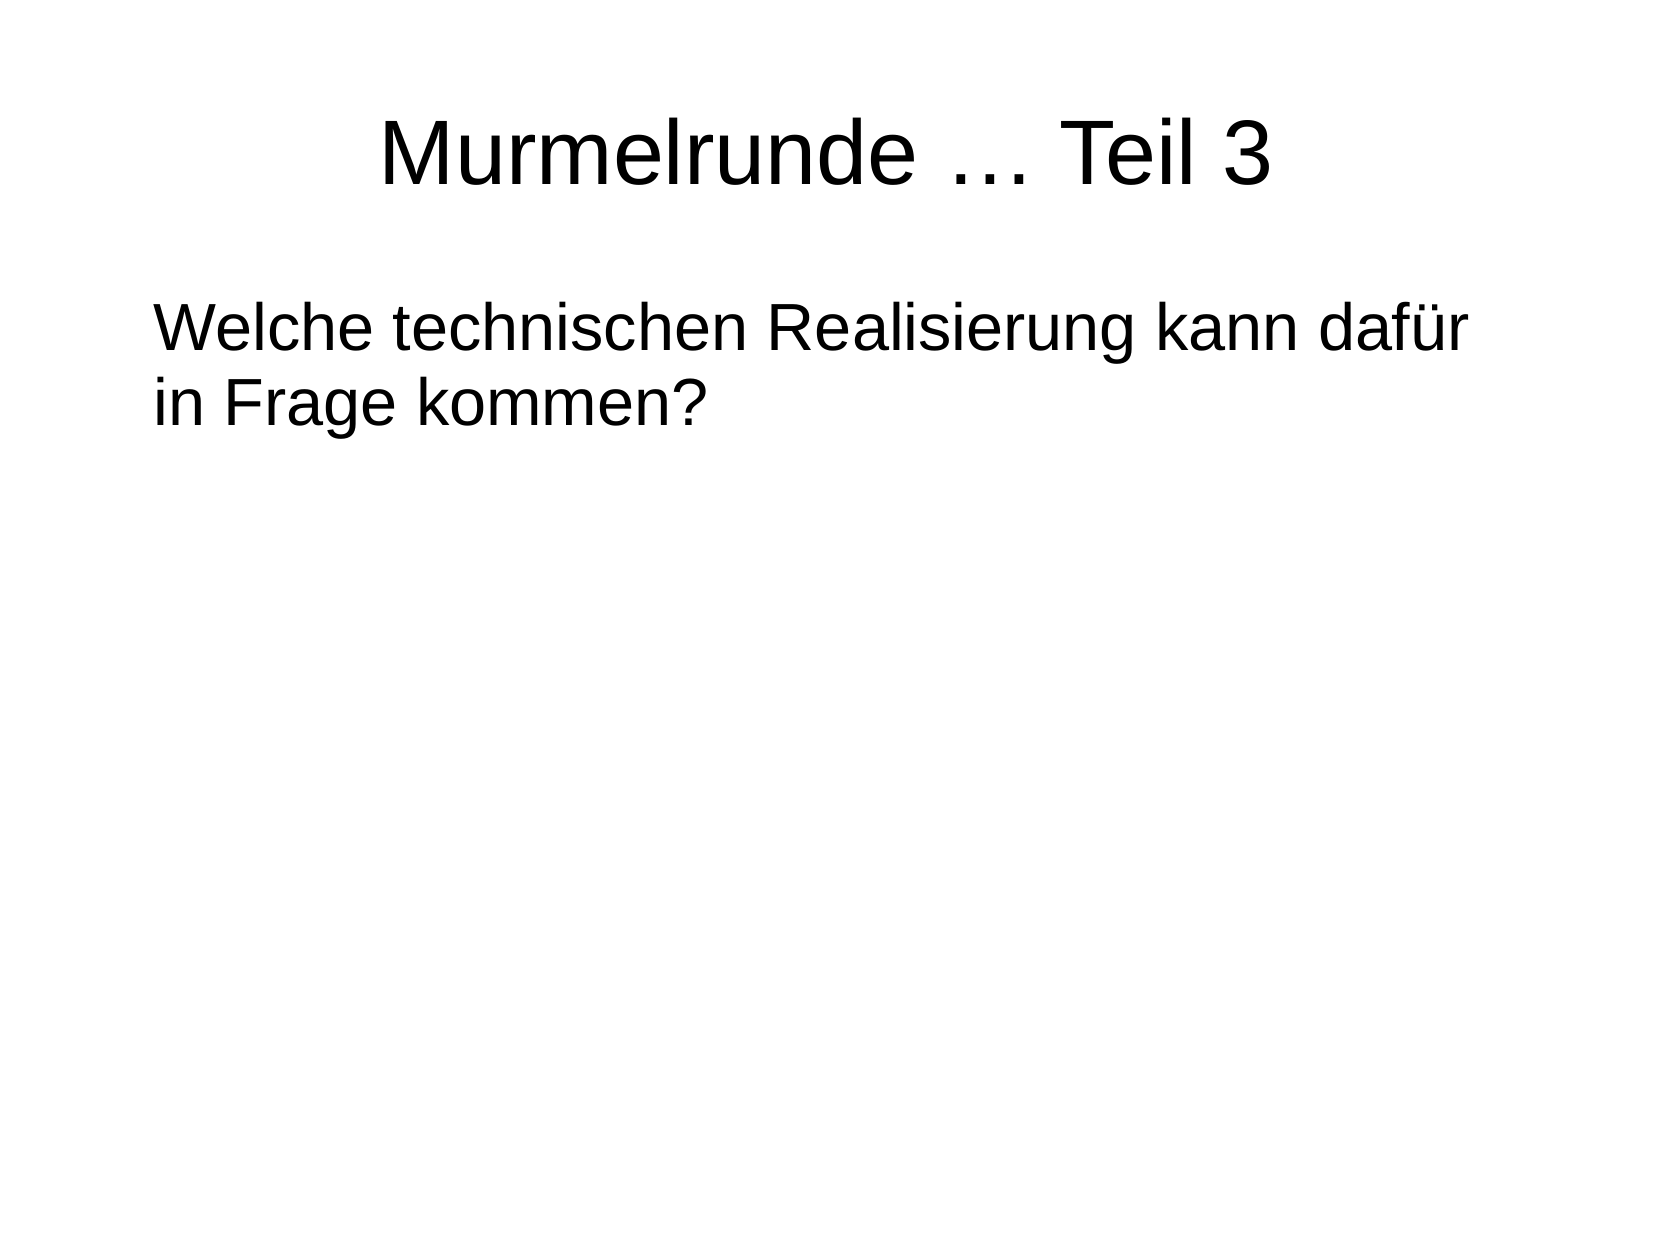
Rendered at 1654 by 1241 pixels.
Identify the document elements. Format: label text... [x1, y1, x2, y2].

title Murmelrunde … Teil 3 [82, 49, 1571, 257]
list Welche technischen Realisierung kann dafür in Frage kommen? [82, 290, 1538, 1010]
